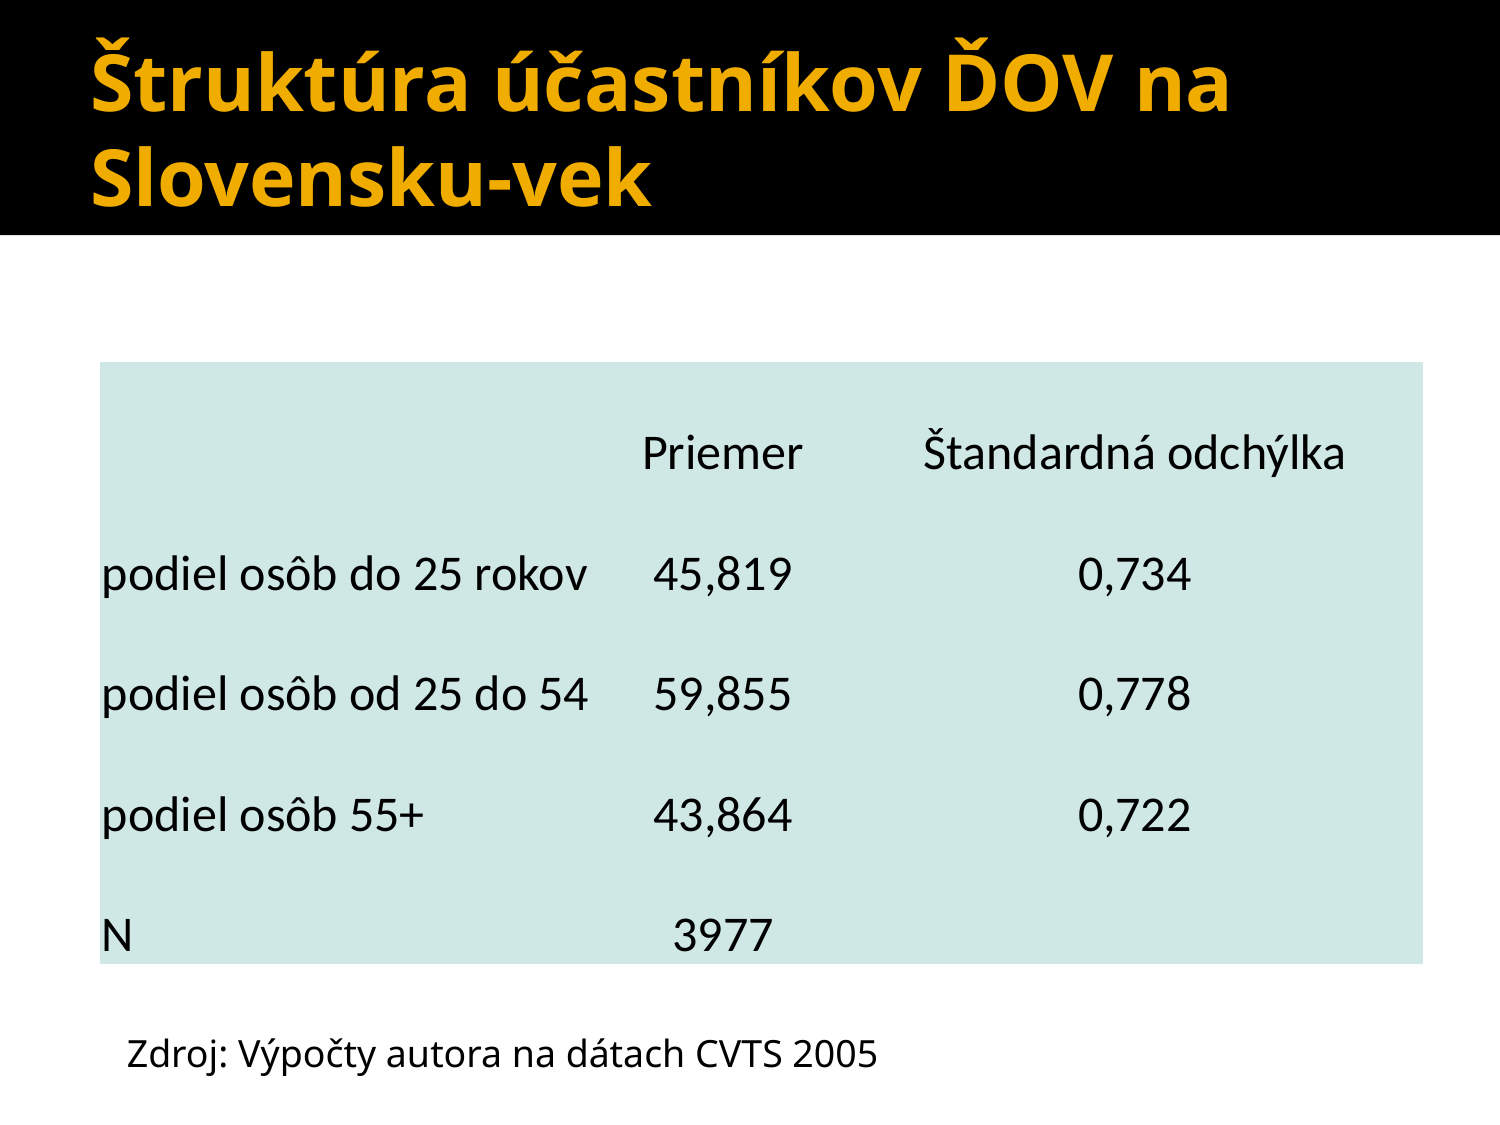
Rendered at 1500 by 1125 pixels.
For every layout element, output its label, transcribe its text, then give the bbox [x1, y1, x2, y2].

table_cell 0,734 [847, 482, 1423, 603]
table_cell podiel osôb do 25 rokov [100, 482, 600, 603]
table_cell podiel osôb 55+ [100, 723, 600, 844]
table_cell 0,778 [847, 603, 1423, 723]
table_header [100, 362, 600, 482]
title Štruktúra účastníkov ĎOV na Slovensku-vek [75, 24, 1425, 231]
text_box Zdroj: Výpočty autora na dátach CVTS 2005 [112, 1023, 987, 1083]
table_cell [847, 844, 1423, 964]
table_cell podiel osôb od 25 do 54 [100, 603, 600, 723]
table_cell N [100, 844, 600, 964]
table_cell 0,722 [847, 723, 1423, 844]
table_cell 43,864 [600, 723, 847, 844]
table_cell 3977 [600, 844, 847, 964]
table_cell 59,855 [600, 603, 847, 723]
table_header Štandardná odchýlka [847, 362, 1423, 482]
table_cell 45,819 [600, 482, 847, 603]
table_header Priemer [600, 362, 847, 482]
